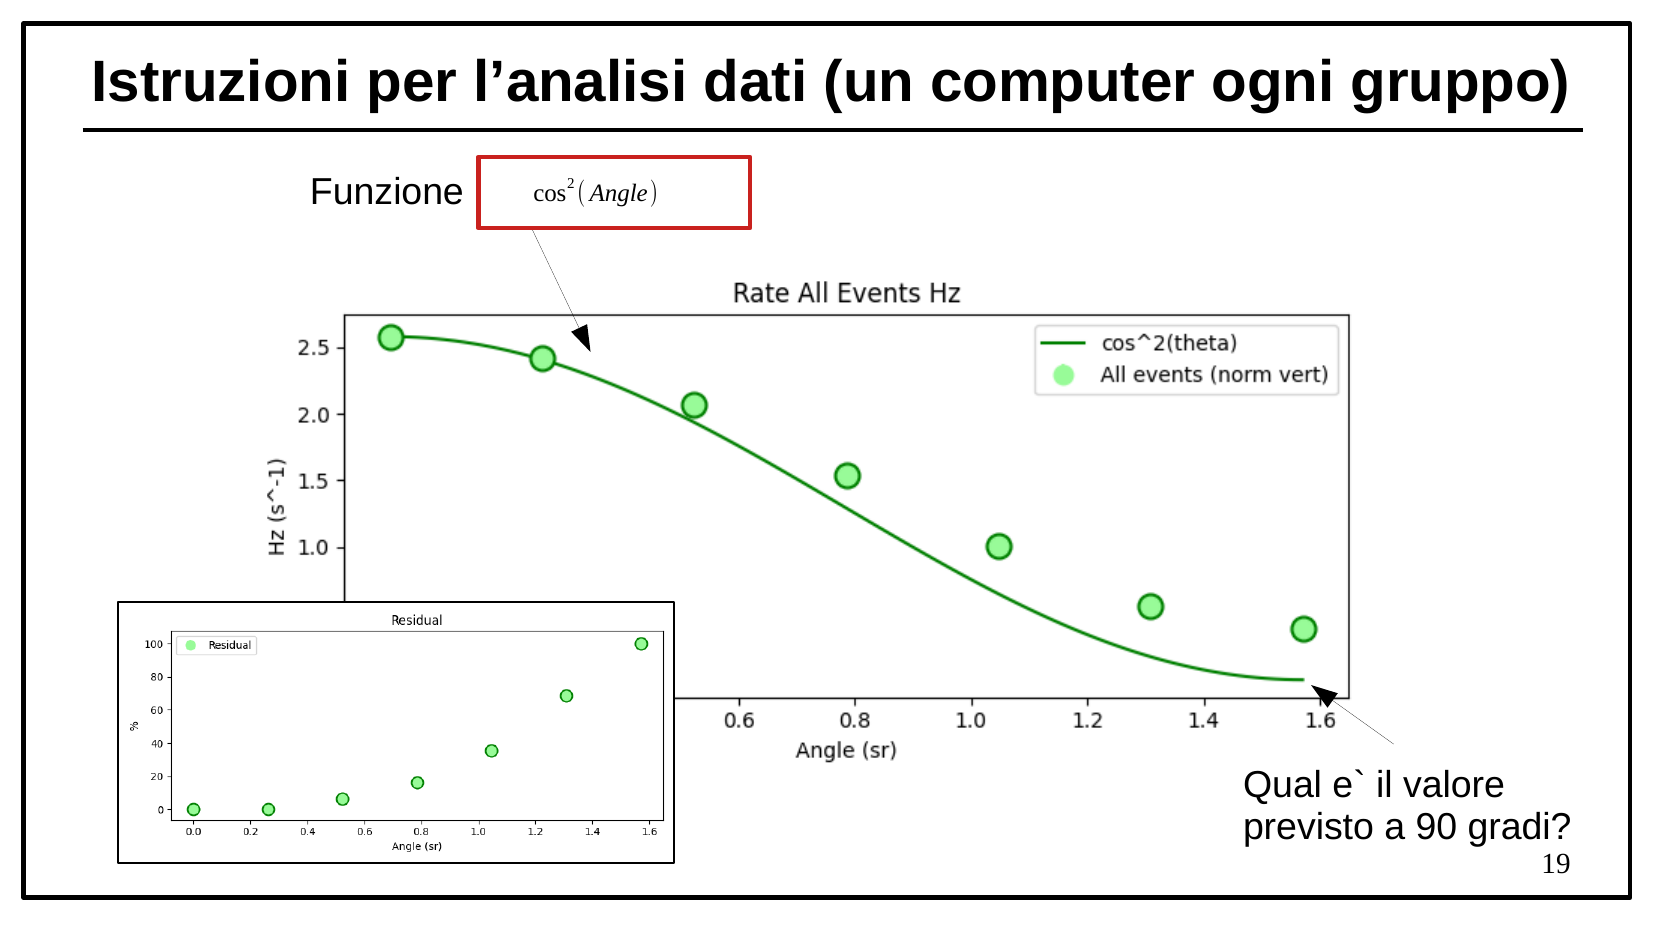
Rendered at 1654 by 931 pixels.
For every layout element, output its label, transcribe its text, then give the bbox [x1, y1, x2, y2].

text_box Funzione [295, 162, 804, 262]
text_box Funzione [481, 162, 748, 226]
text_box Istruzioni per l’analisi dati (un computer ogni gruppo) [76, 41, 1601, 154]
chart [527, 174, 751, 208]
picture [245, 259, 1371, 785]
picture [118, 603, 674, 863]
text_box Qual e` il valore previsto a 90 gradi? [1228, 755, 1642, 855]
